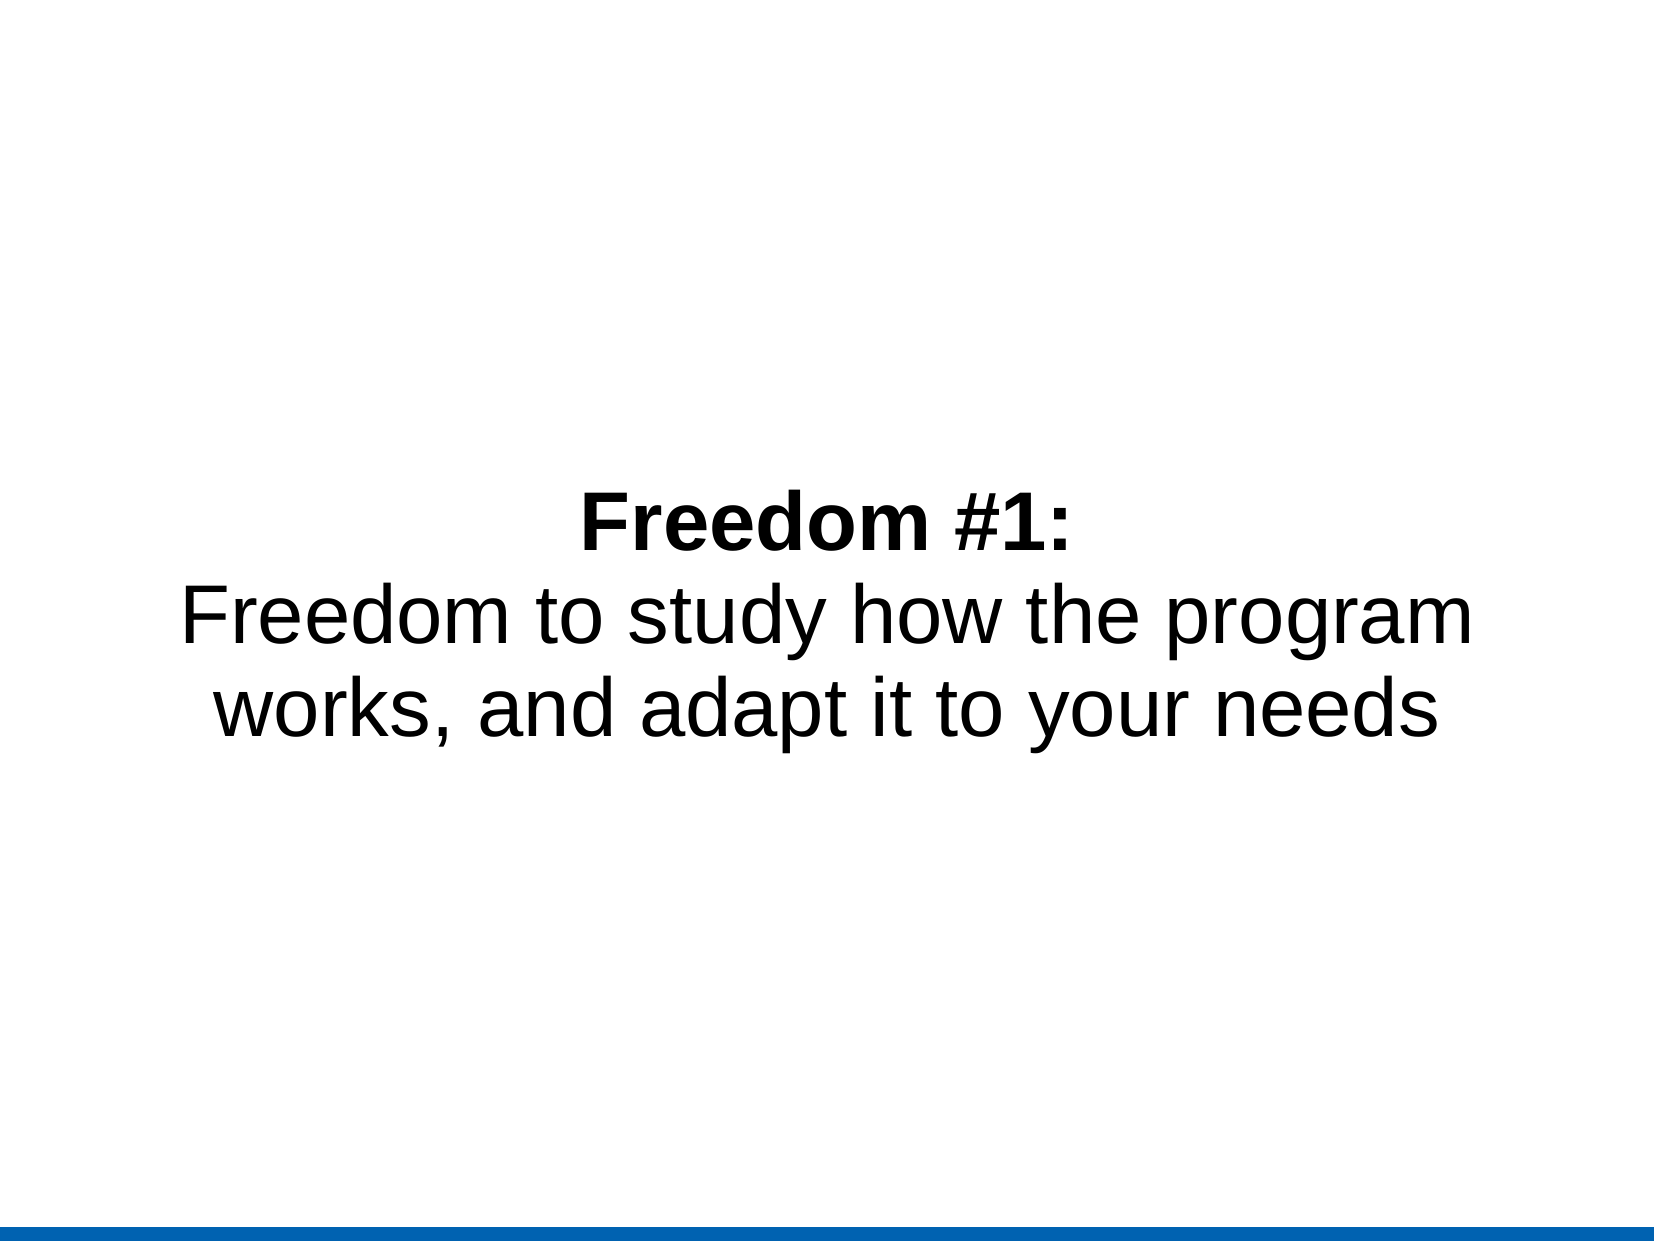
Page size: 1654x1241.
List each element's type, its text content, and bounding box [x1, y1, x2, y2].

subtitle Freedom #1: Freedom to study how the program works, and adapt it to your needs [121, 112, 1534, 1117]
